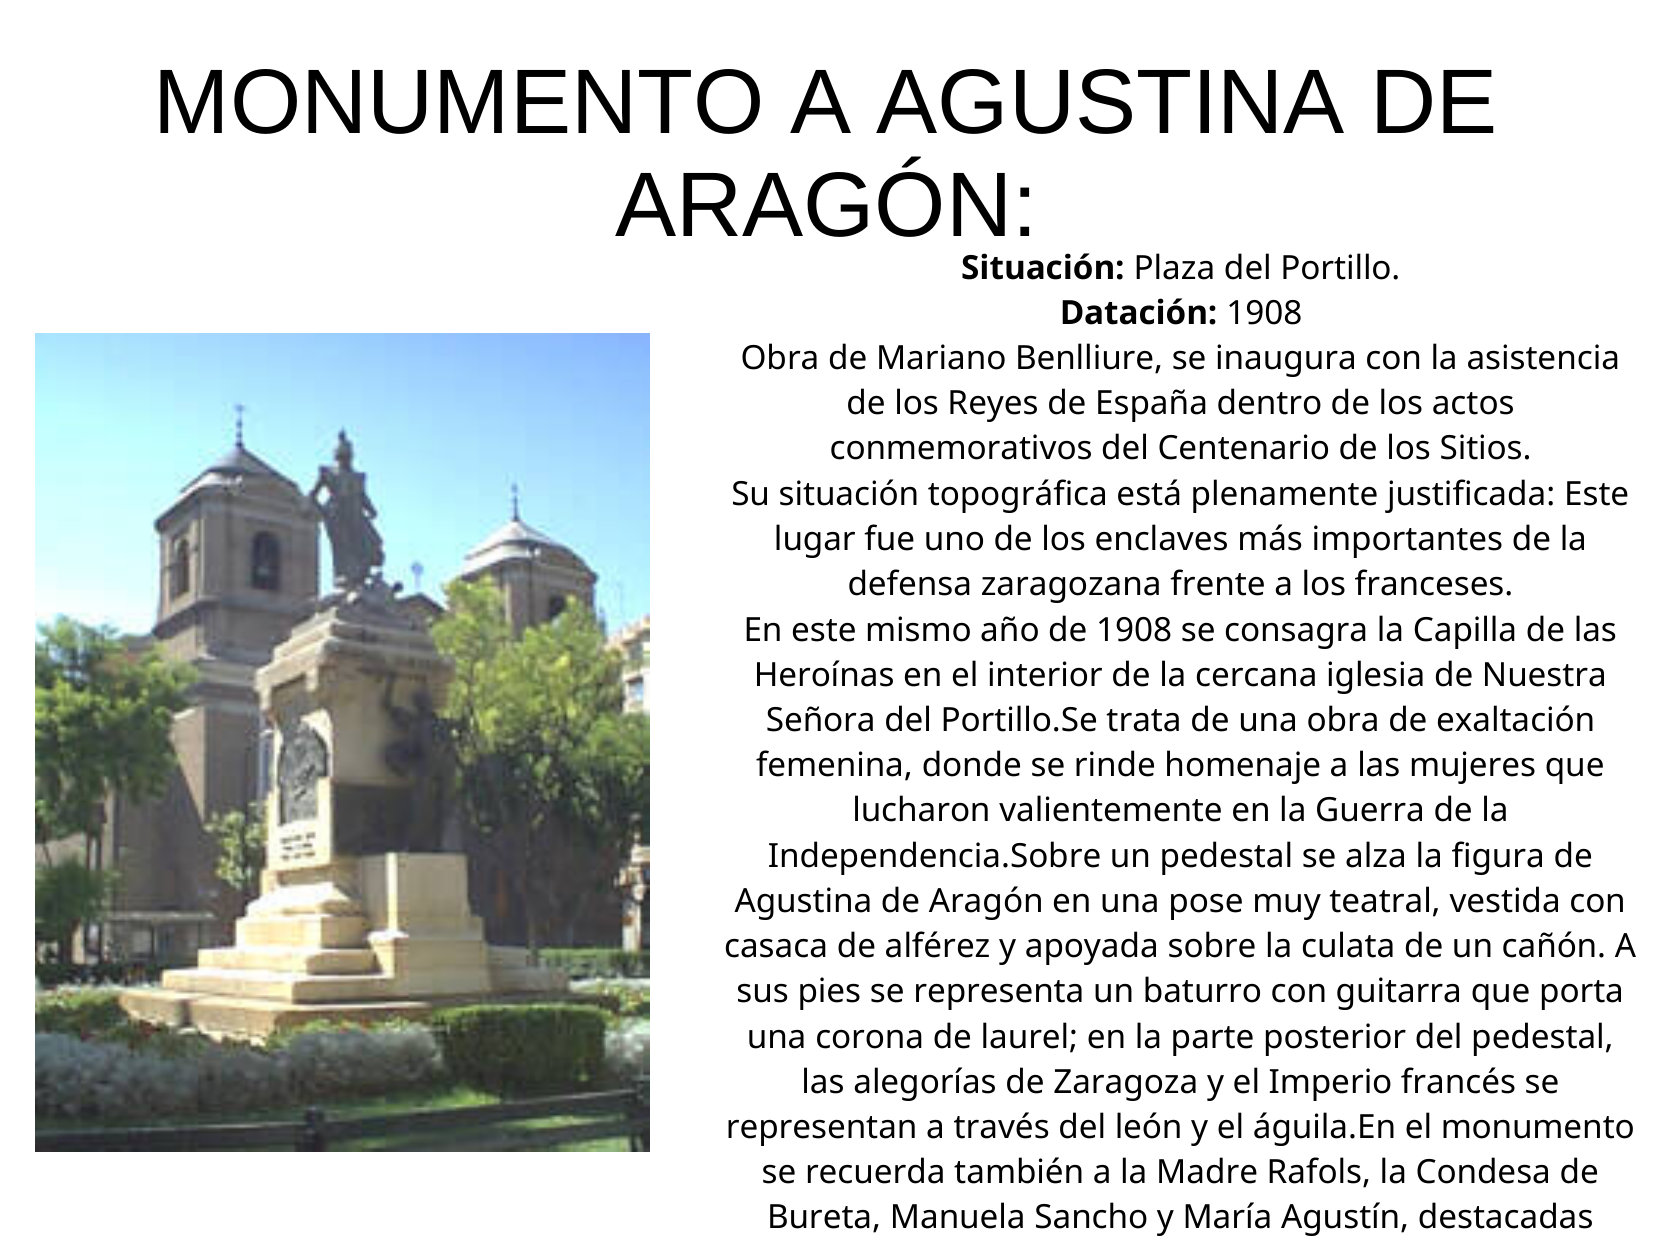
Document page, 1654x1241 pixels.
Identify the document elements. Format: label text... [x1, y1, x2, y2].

picture [35, 333, 650, 1152]
text_box Situación: Plaza del Portillo. Datación: 1908 Obra de Mariano Benlliure, se inaugura con la asistencia de los Reyes de España dentro de los actos conmemorativos del Centenario de los Sitios. Su situación topográfica está plenamente justificada: Este lugar fue uno de los enclaves más importantes de la defensa zaragozana frente a los franceses. En este mismo año de 1908 se consagra la Capilla de las Heroínas en el interior de la cercana iglesia de Nuestra Señora del Portillo.Se trata de una obra de exaltación femenina, donde se rinde homenaje a las mujeres que lucharon valientemente en la Guerra de la Independencia.Sobre un pedestal se alza la figura de Agustina de Aragón en una pose muy teatral, vestida con casaca de alférez y apoyada sobre la culata de un cañón. A sus pies se representa un baturro con guitarra que porta una corona de laurel; en la parte posterior del pedestal, las alegorías de Zaragoza y el Imperio francés se representan a través del león y el águila.En el monumento se recuerda también a la Madre Rafols, la Condesa de Bureta, Manuela Sancho y María Agustín, destacadas heroínas de los Sitios. [708, 236, 1654, 1241]
title MONUMENTO A AGUSTINA DE ARAGÓN: [82, 49, 1571, 257]
